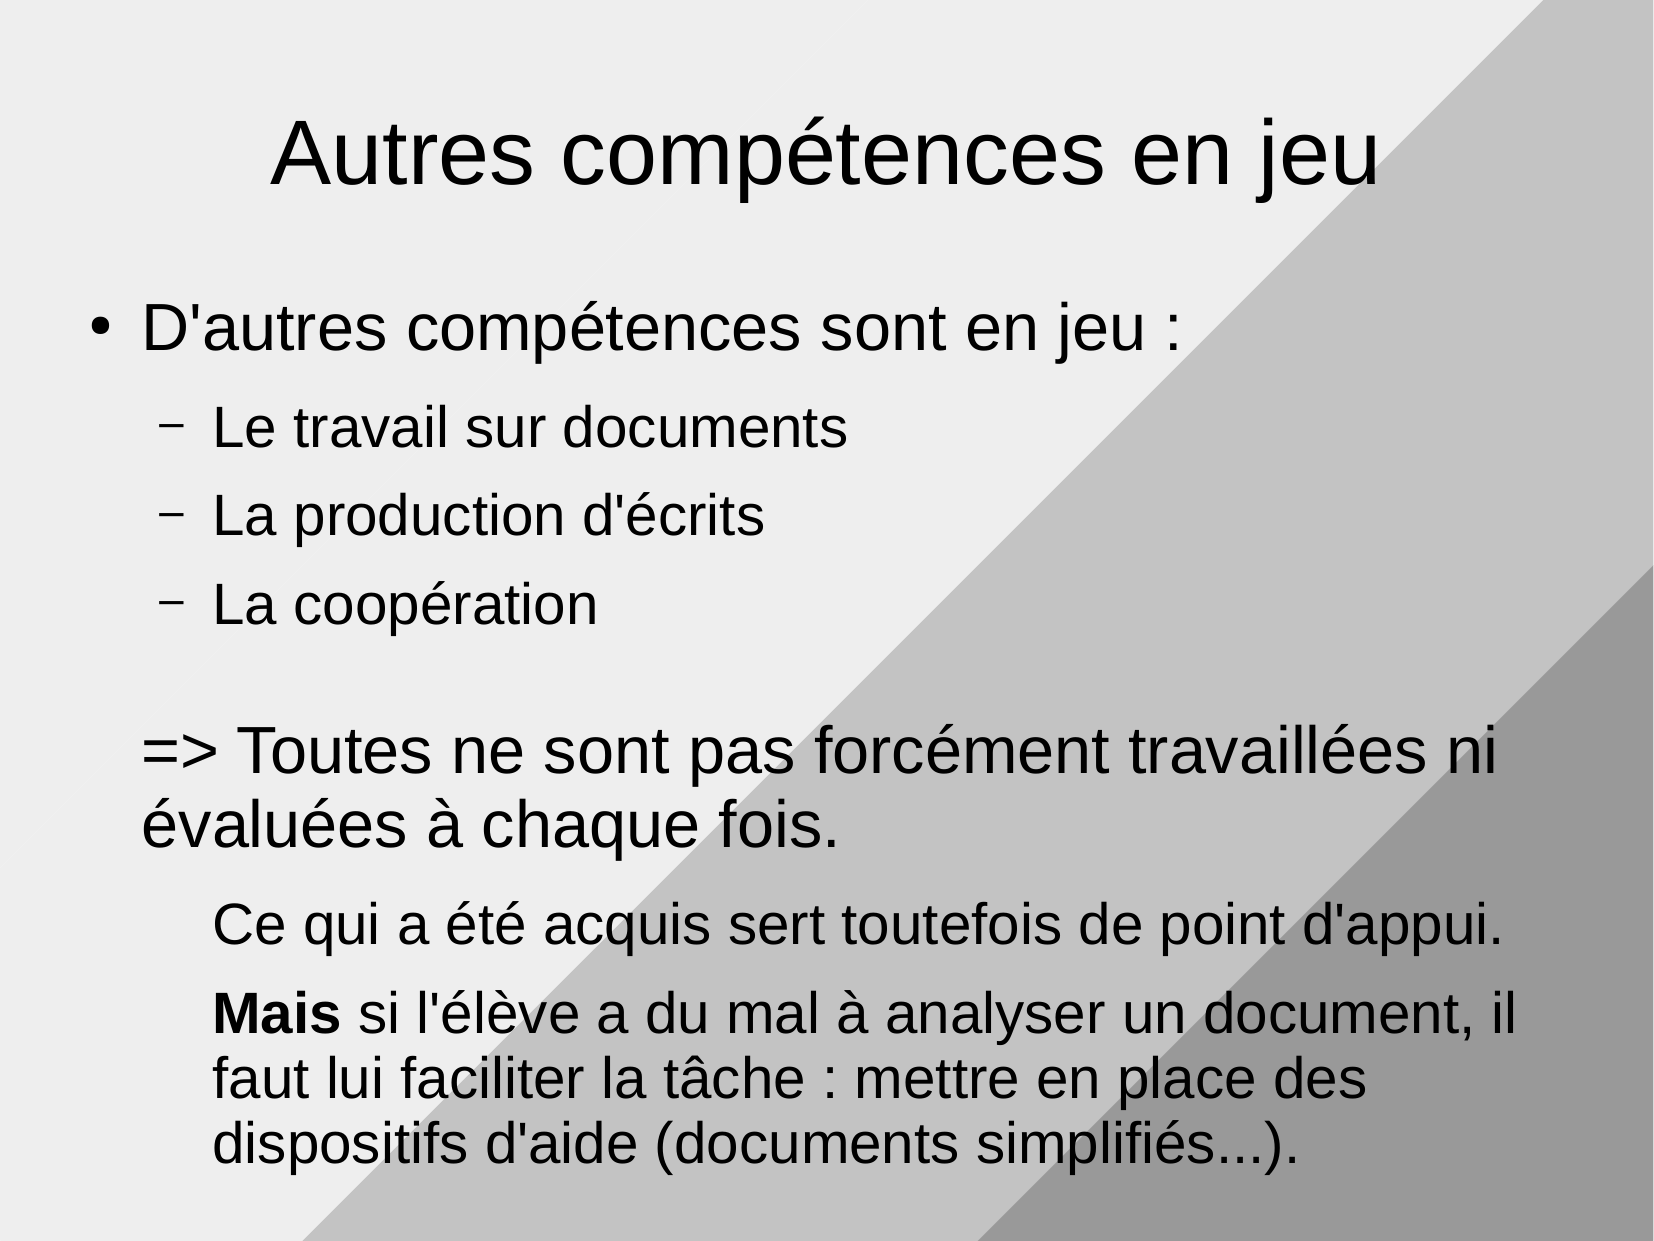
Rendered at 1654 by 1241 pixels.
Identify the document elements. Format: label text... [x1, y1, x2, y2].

title Autres compétences en jeu [82, 49, 1571, 257]
list D'autres compétences sont en jeu : Le travail sur documents La production d'écrits La coopération => Toutes ne sont pas forcément travaillées ni évaluées à chaque fois. Ce qui a été acquis sert toutefois de point d'appui. Mais si l'élève a du mal à analyser un document, il faut lui faciliter la tâche : mettre en place des dispositifs d'aide (documents simplifiés...). [70, 290, 1595, 1176]
